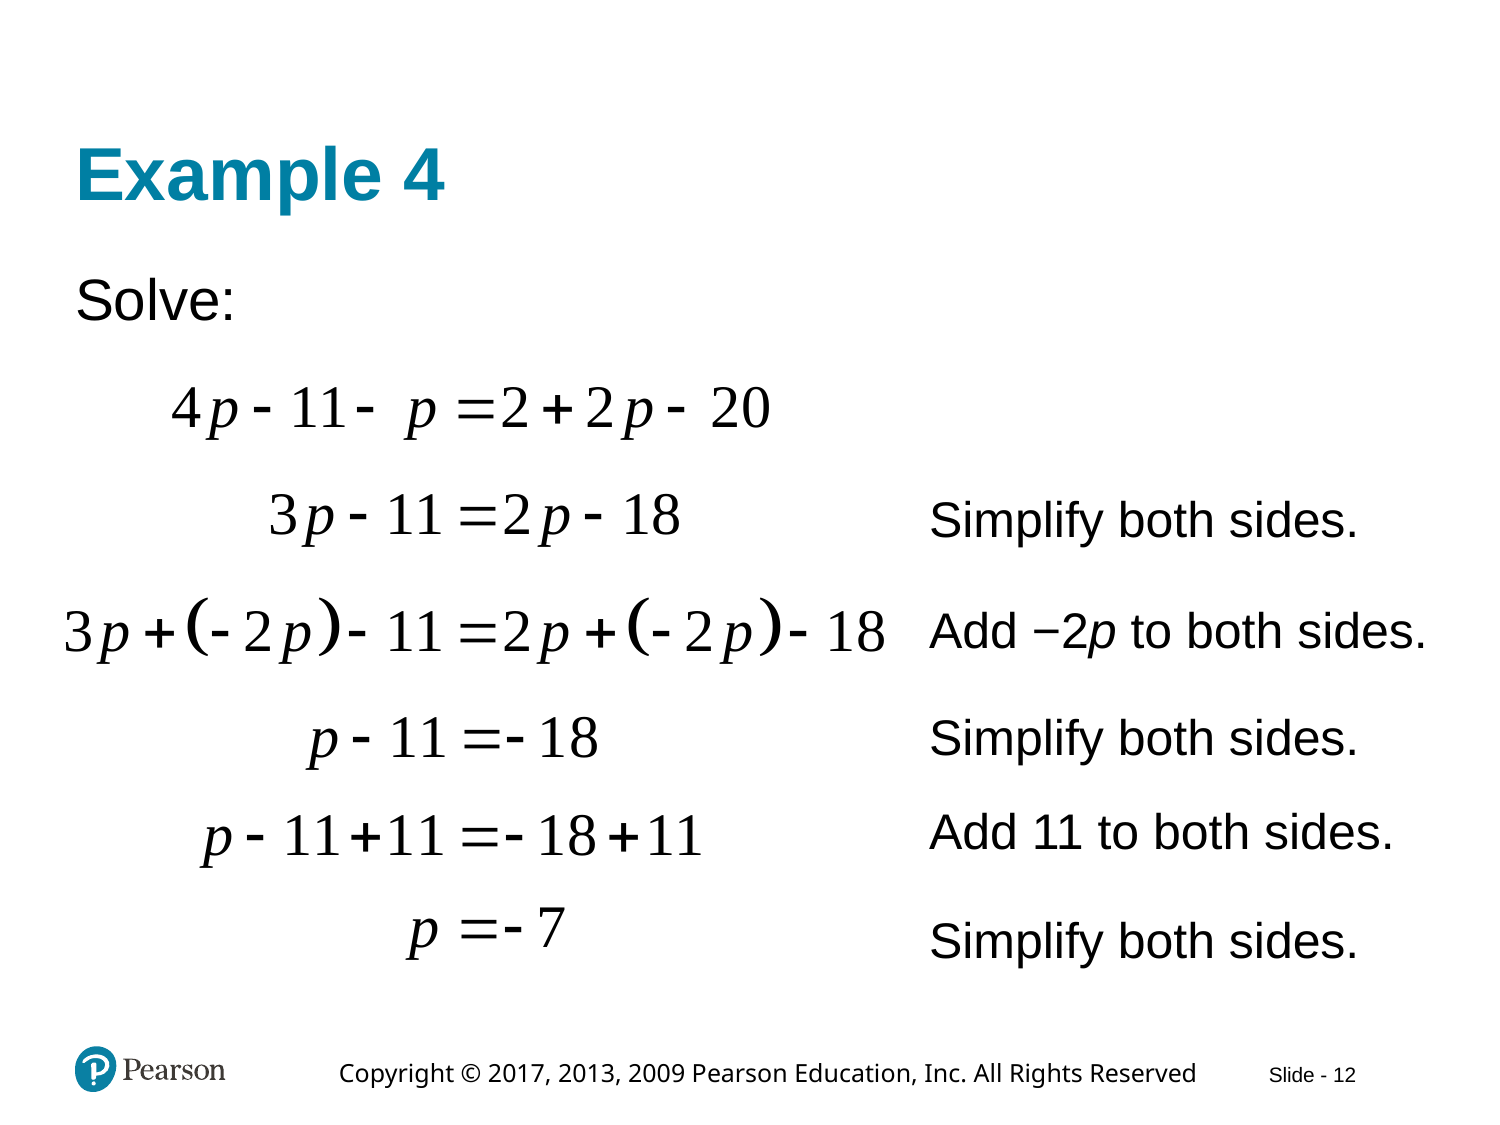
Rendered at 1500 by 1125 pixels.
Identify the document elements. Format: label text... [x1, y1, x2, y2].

list Simplify both sides. [929, 487, 1439, 557]
list Solve: [75, 262, 250, 325]
chart [61, 593, 889, 680]
chart [267, 488, 684, 554]
list Simplify both sides. [929, 705, 1388, 774]
list Add −2p to both sides. [929, 598, 1439, 666]
title Example 4 [75, 35, 1425, 216]
chart [167, 381, 774, 447]
chart [398, 900, 571, 966]
chart [297, 711, 603, 777]
list Add 11 to both sides. [929, 800, 1427, 870]
list Simplify both sides. [929, 908, 1414, 975]
chart [191, 809, 704, 875]
